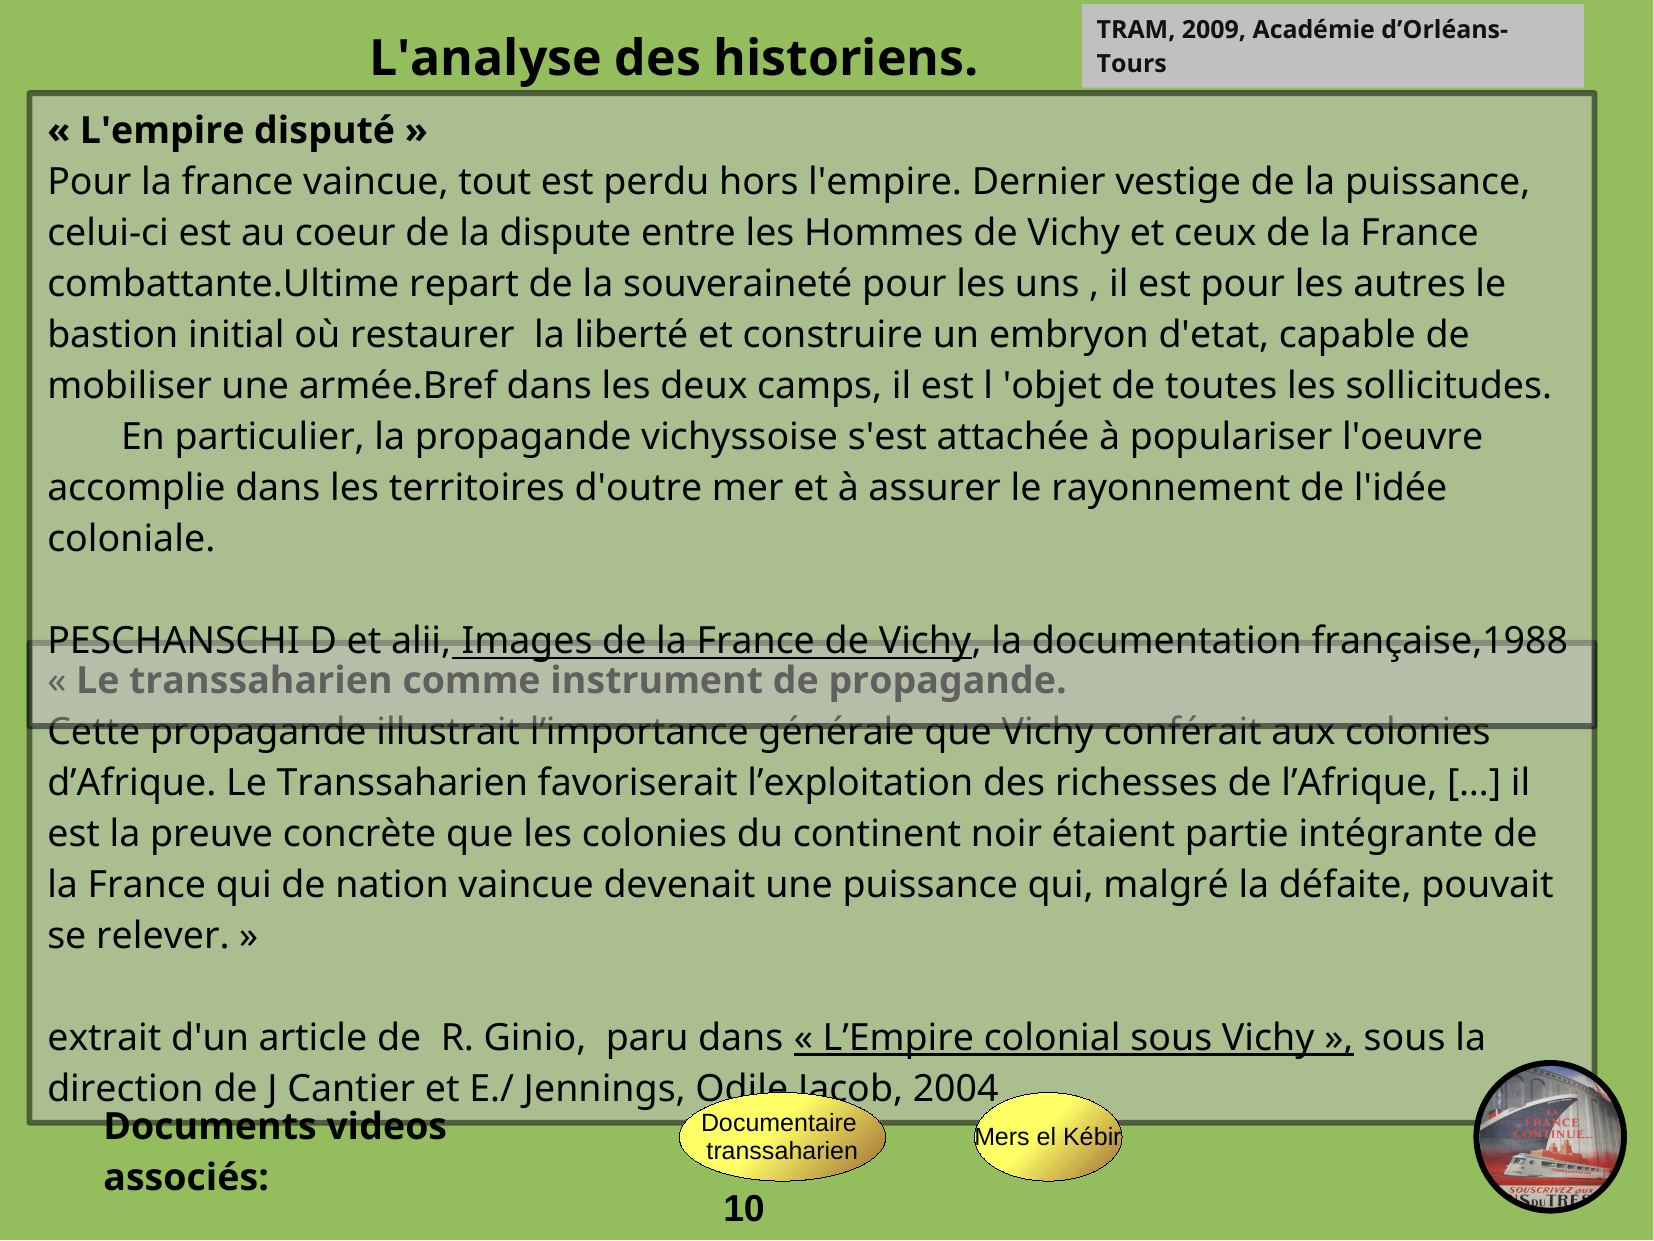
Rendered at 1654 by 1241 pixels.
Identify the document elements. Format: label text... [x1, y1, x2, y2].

text_box Mers el Kébir [974, 1092, 1123, 1182]
text_box Documentaire transsaharien [679, 1092, 886, 1181]
text_box Documents videos associés: [88, 1092, 621, 1153]
text_box L'analyse des historiens. [354, 14, 1300, 89]
text_box [1476, 1062, 1625, 1211]
text_box 10 [708, 1179, 798, 1238]
text_box TRAM, 2009, Académie d’Orléans-Tours [1081, 4, 1584, 88]
text_box « L'empire disputé » Pour la france vaincue, tout est perdu hors l'empire. Dernier vestige de la puissance, celui-ci est au coeur de la dispute entre les Hommes de Vichy et ceux de la France combattante.Ultime repart de la souveraineté pour les uns , il est pour les autres le bastion initial où restaurer la liberté et construire un embryon d'etat, capable de mobiliser une armée.Bref dans les deux camps, il est l 'objet de toutes les sollicitudes. En particulier, la propagande vichyssoise s'est attachée à populariser l'oeuvre accomplie dans les territoires d'outre mer et à assurer le rayonnement de l'idée coloniale. PESCHANSCHI D et alii, Images de la France de Vichy, la documentation française,1988 [29, 93, 1595, 618]
text_box « Le transsaharien comme instrument de propagande. Cette propagande illustrait l’importance générale que Vichy conférait aux colonies d’Afrique. Le Transsaharien favoriserait l’exploitation des richesses de l’Afrique, […] il est la preuve concrète que les colonies du continent noir étaient partie intégrante de la France qui de nation vaincue devenait une puissance qui, malgré la défaite, pouvait se relever. » extrait d'un article de R. Ginio, paru dans « L’Empire colonial sous Vichy », sous la direction de J Cantier et E./ Jennings, Odile Jacob, 2004 [29, 730, 1595, 1034]
